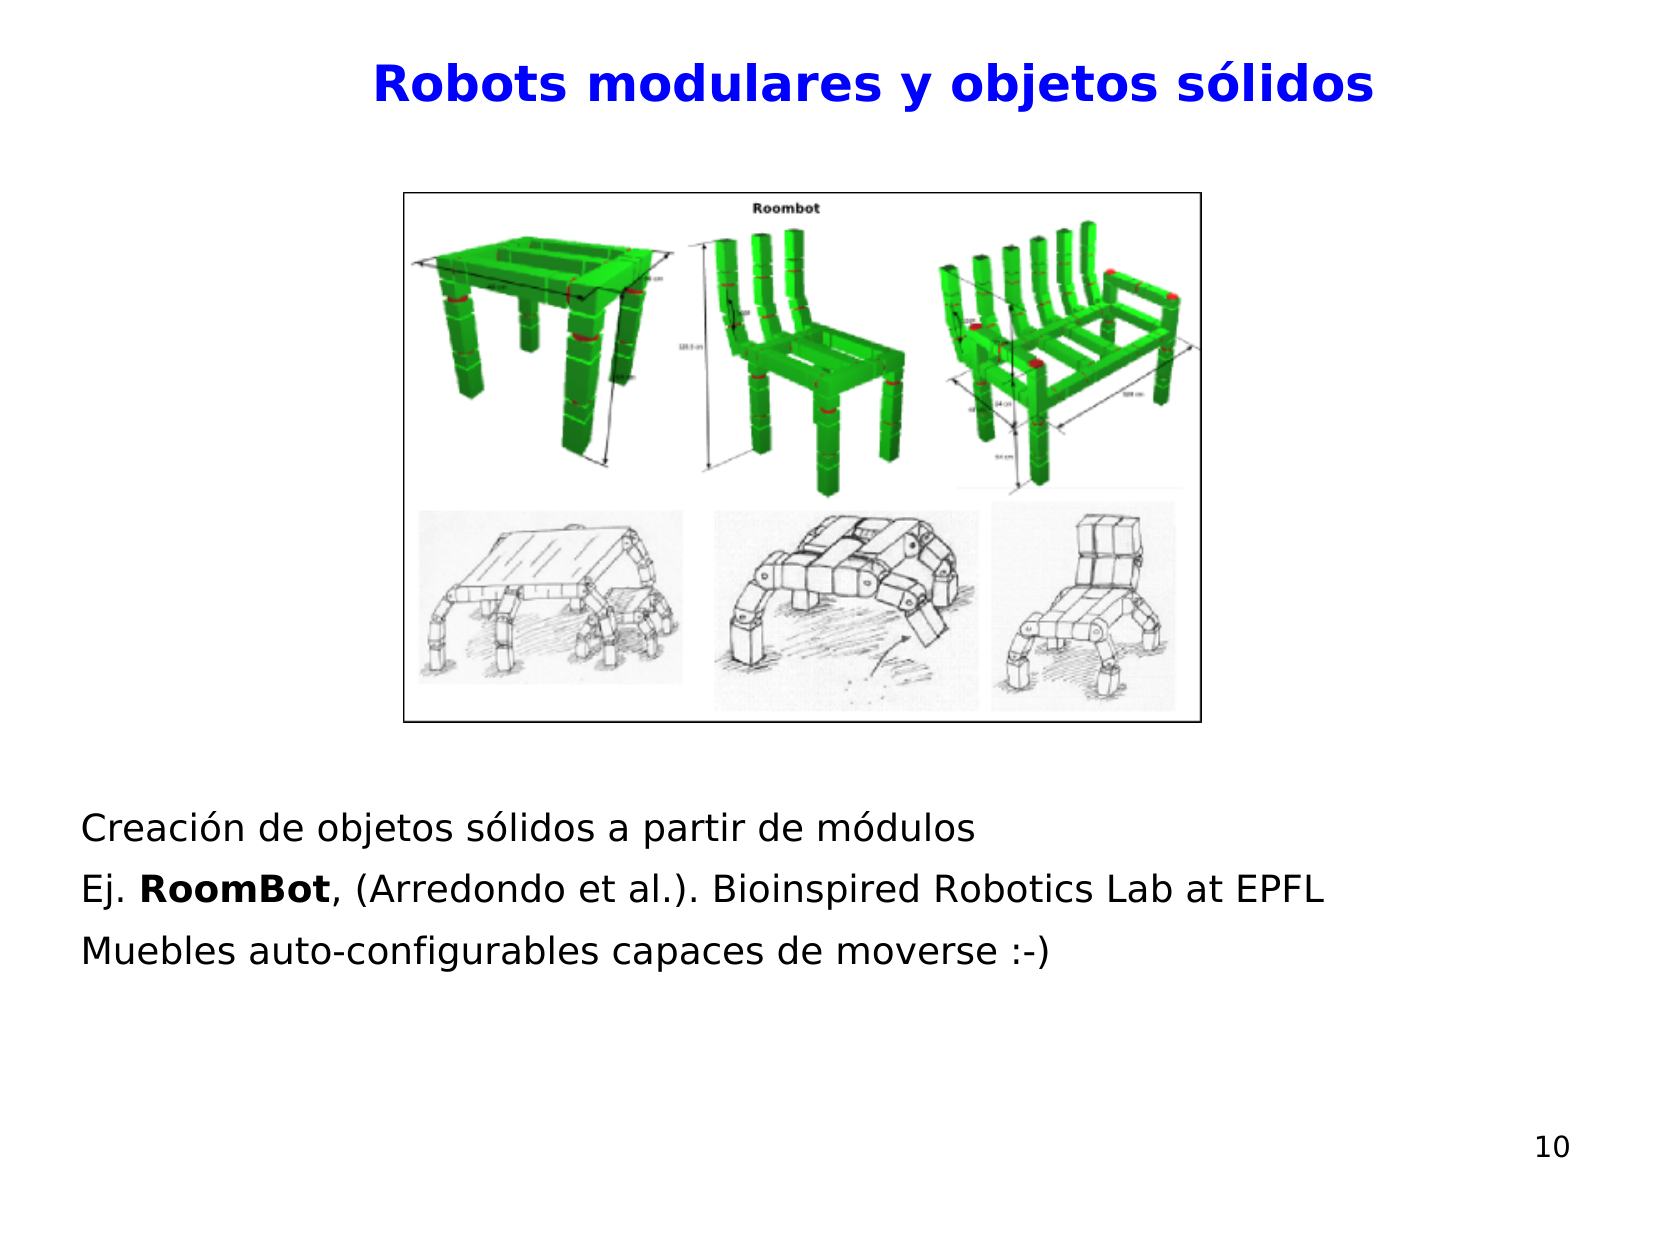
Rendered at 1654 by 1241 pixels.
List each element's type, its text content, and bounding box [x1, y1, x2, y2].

picture [403, 192, 1202, 723]
text_box Robots modulares y objetos sólidos [357, 47, 1391, 121]
text_box Creación de objetos sólidos a partir de módulos Ej. RoomBot, (Arredondo et al.). Bioinspired Robotics Lab at EPFL Muebles auto-configurables capaces de moverse :-) [53, 799, 1354, 981]
